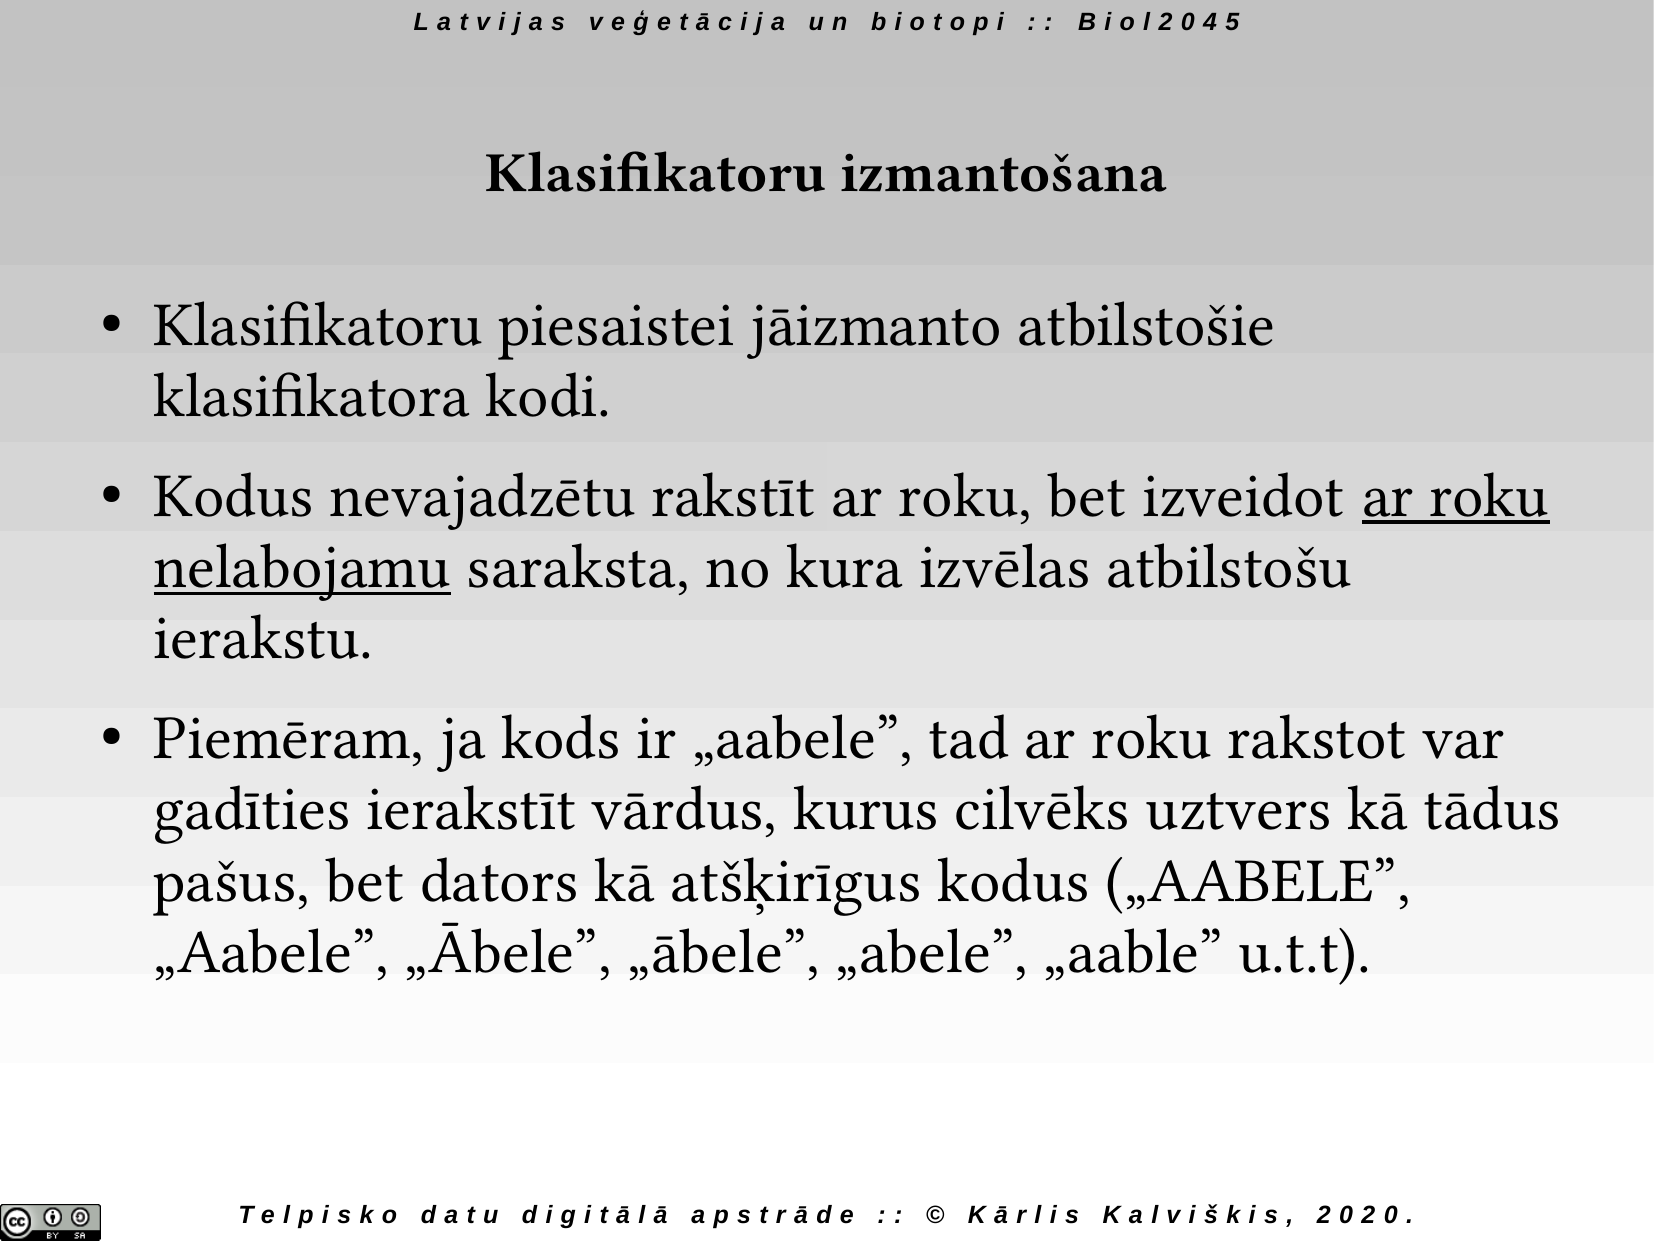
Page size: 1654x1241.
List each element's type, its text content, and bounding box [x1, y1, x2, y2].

list Klasifikatoru piesaistei jāizmanto atbilstošie klasifikatora kodi. Kodus nevajadzētu rakstīt ar roku, bet izveidot ar roku nelabojamu saraksta, no kura izvēlas atbilstošu ierakstu. Piemēram, ja kods ir „aabele”, tad ar roku rakstot var gadīties ierakstīt vārdus, kurus cilvēks uztvers kā tādus pašus, bet dators kā atšķirīgus kodus („AABELE”, „Aabele”, „Ābele”, „ābele”, „abele”, „aable” u.t.t). [82, 289, 1571, 1113]
title Klasifikatoru izmantošana [29, 49, 1625, 296]
picture [0, 0, 1654, 1241]
